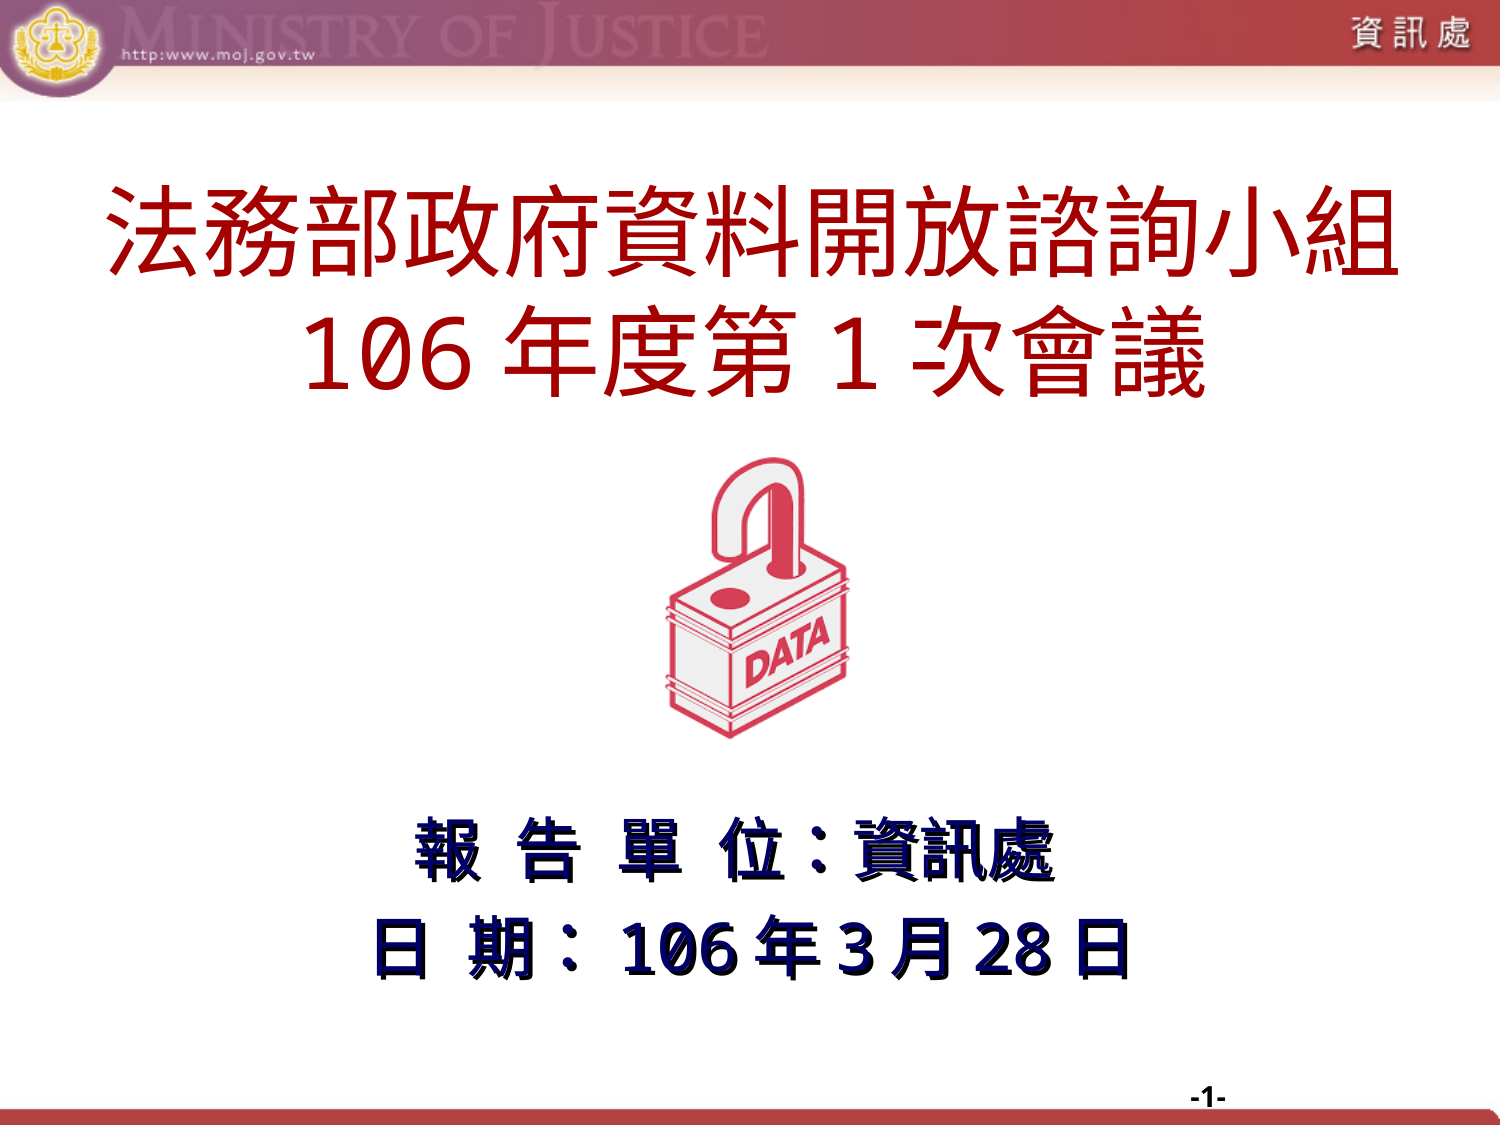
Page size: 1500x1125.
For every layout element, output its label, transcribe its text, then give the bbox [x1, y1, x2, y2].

text_box 法務部政府資料開放諮詢小組 106年度第1次會議 [44, 162, 1461, 417]
text_box -1- [1175, 1070, 1488, 1109]
list 報 告 單 位：資訊處 日 期：106年3月28日 [159, 798, 1341, 995]
picture [608, 444, 908, 744]
